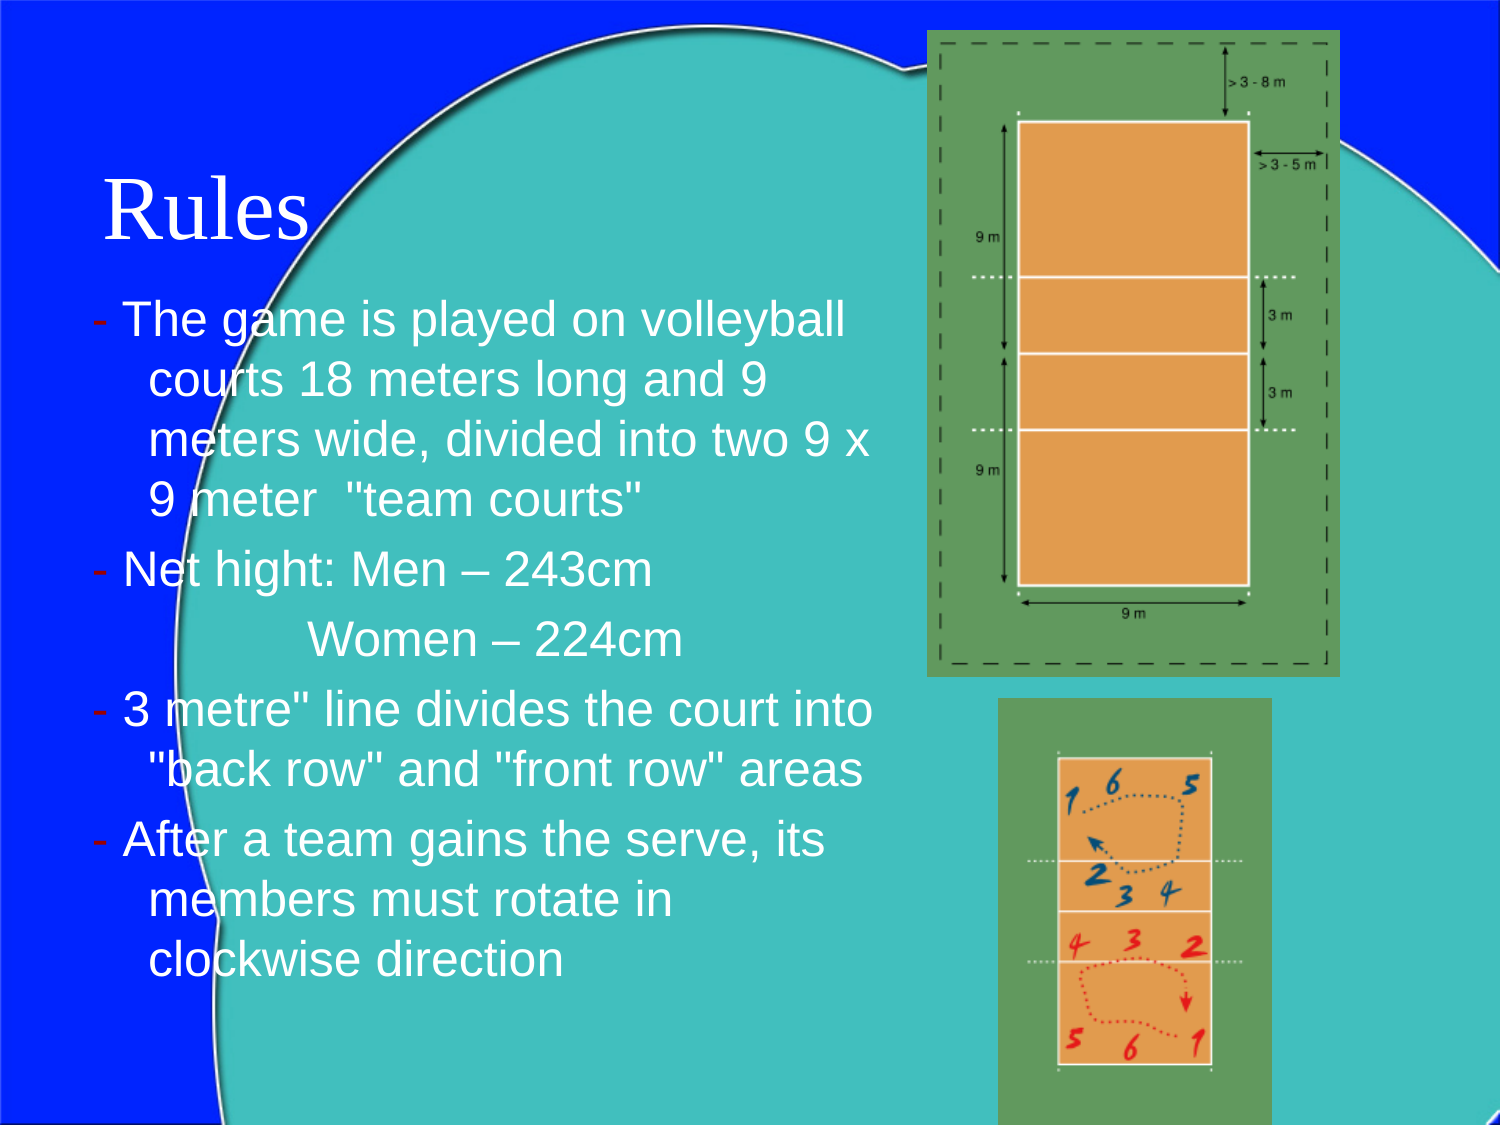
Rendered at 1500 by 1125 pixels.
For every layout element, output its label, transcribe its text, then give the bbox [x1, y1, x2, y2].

list - The game is played on volleyball courts 18 meters long and 9 meters wide, divided into two 9 x 9 meter "team courts" - Net hight: Men – 243cm Women – 224cm - 3 metre" line divides the court into "back row" and "front row" areas - After a team gains the serve, its members must rotate in clockwise direction [76, 278, 916, 1071]
title Rules [87, 77, 927, 266]
title Rules [1340, 77, 1425, 266]
picture [0, 0, 1500, 1125]
